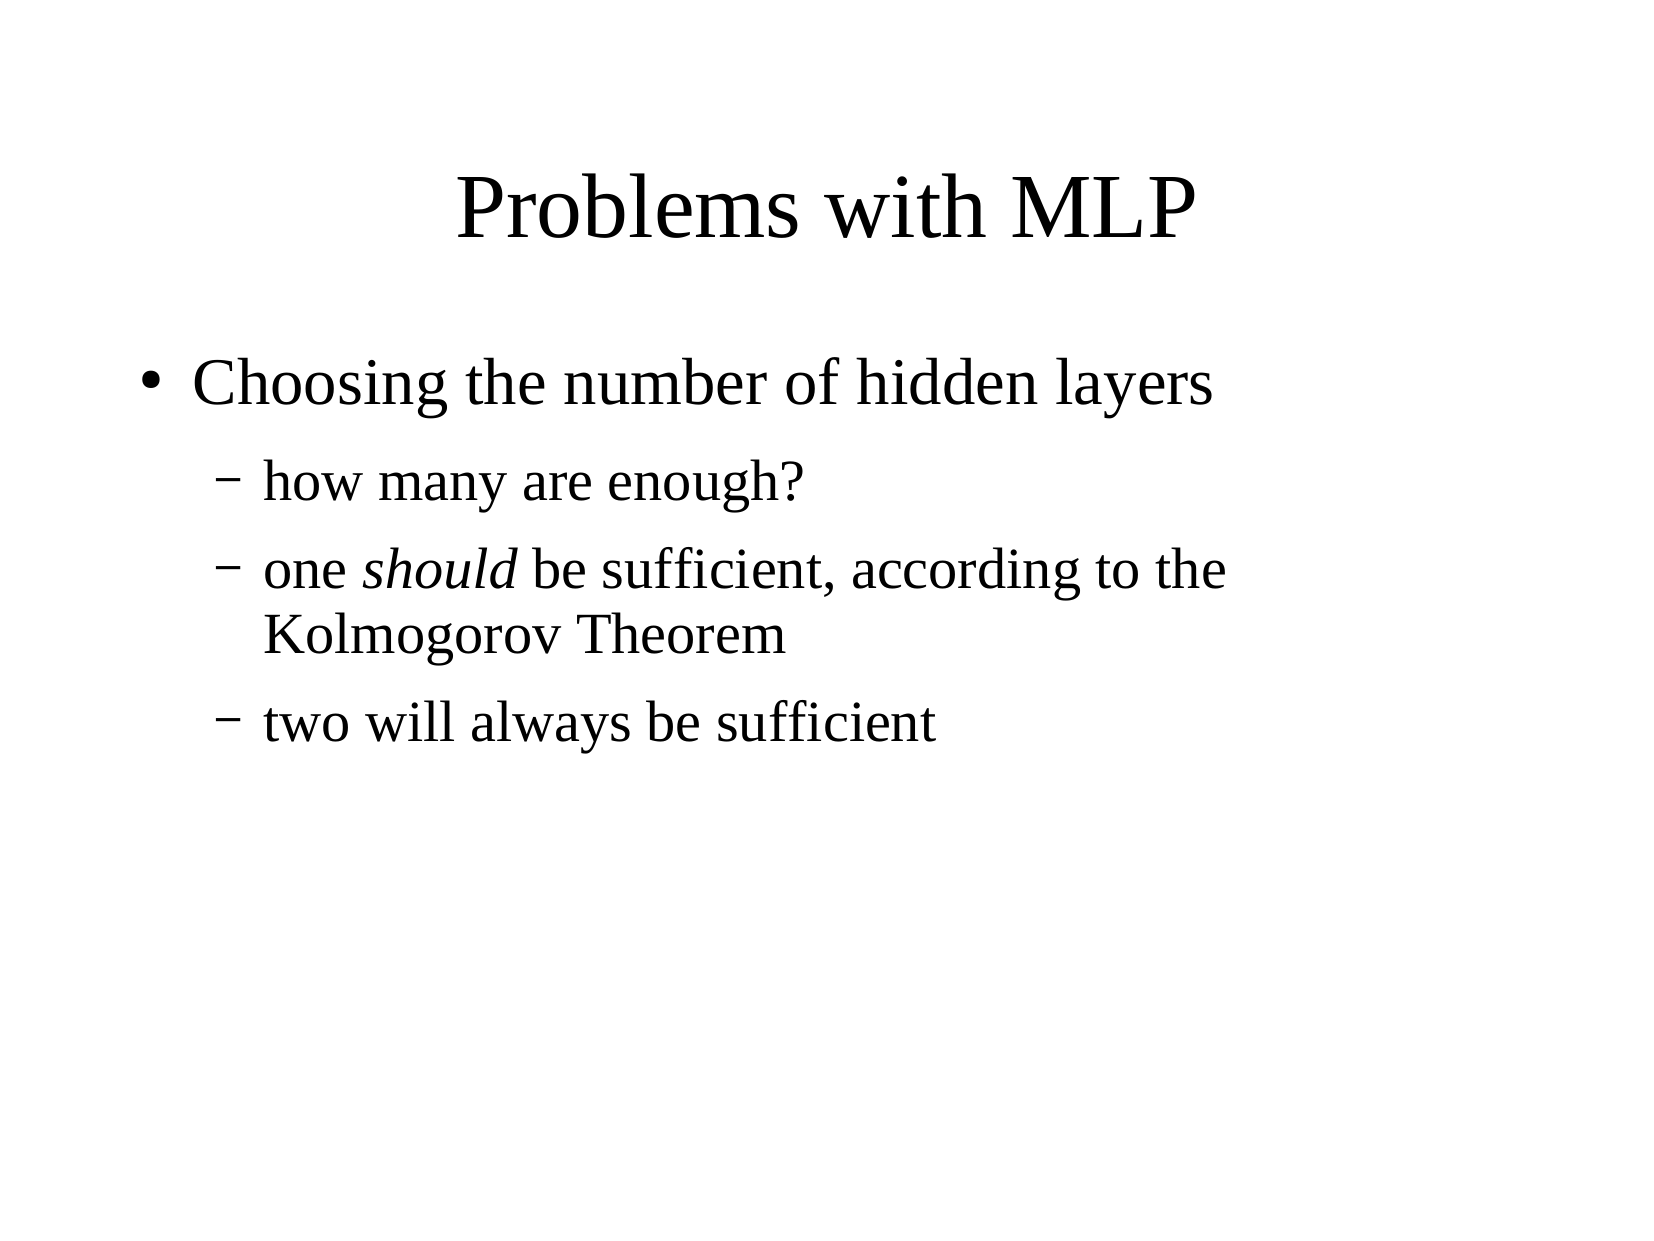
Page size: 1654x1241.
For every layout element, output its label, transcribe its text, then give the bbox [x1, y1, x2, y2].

list Choosing the number of hidden layers how many are enough? one should be sufficient, according to the Kolmogorov Theorem two will always be sufficient [121, 344, 1534, 1127]
title Problems with MLP [121, 102, 1534, 311]
